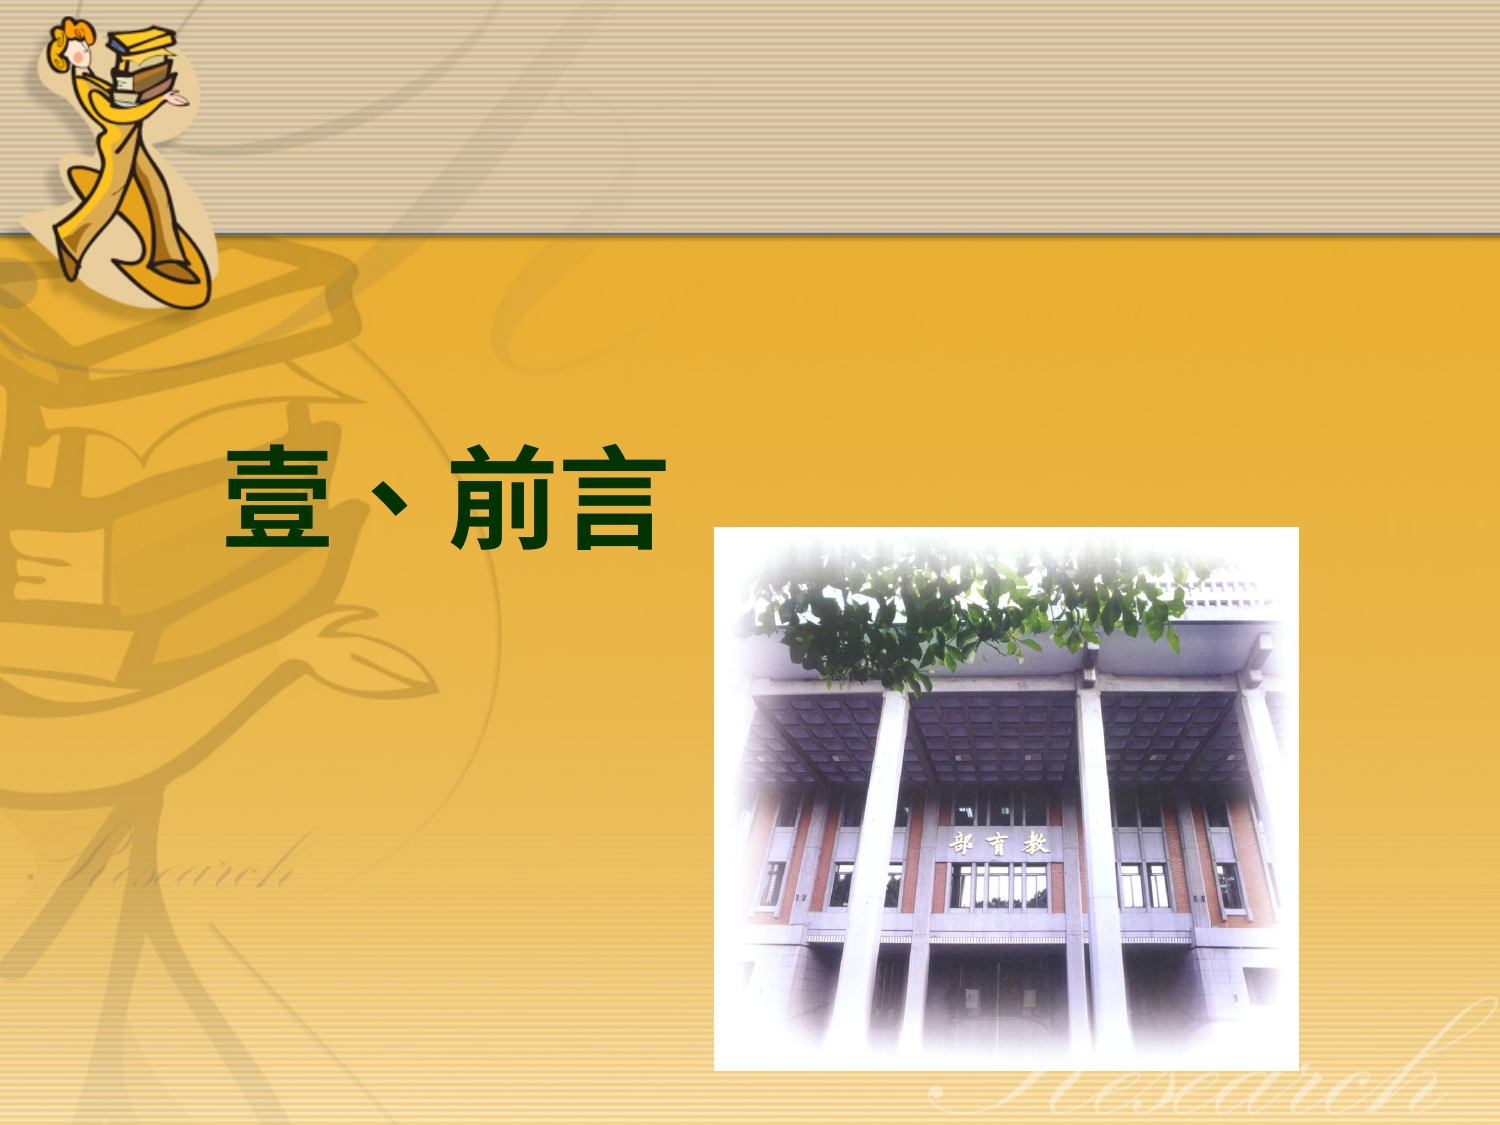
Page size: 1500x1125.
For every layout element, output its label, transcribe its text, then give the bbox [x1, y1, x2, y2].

picture [714, 527, 1299, 1071]
text_box 壹、前言 [241, 489, 313, 496]
text_box 壹、前言 [148, 421, 833, 496]
